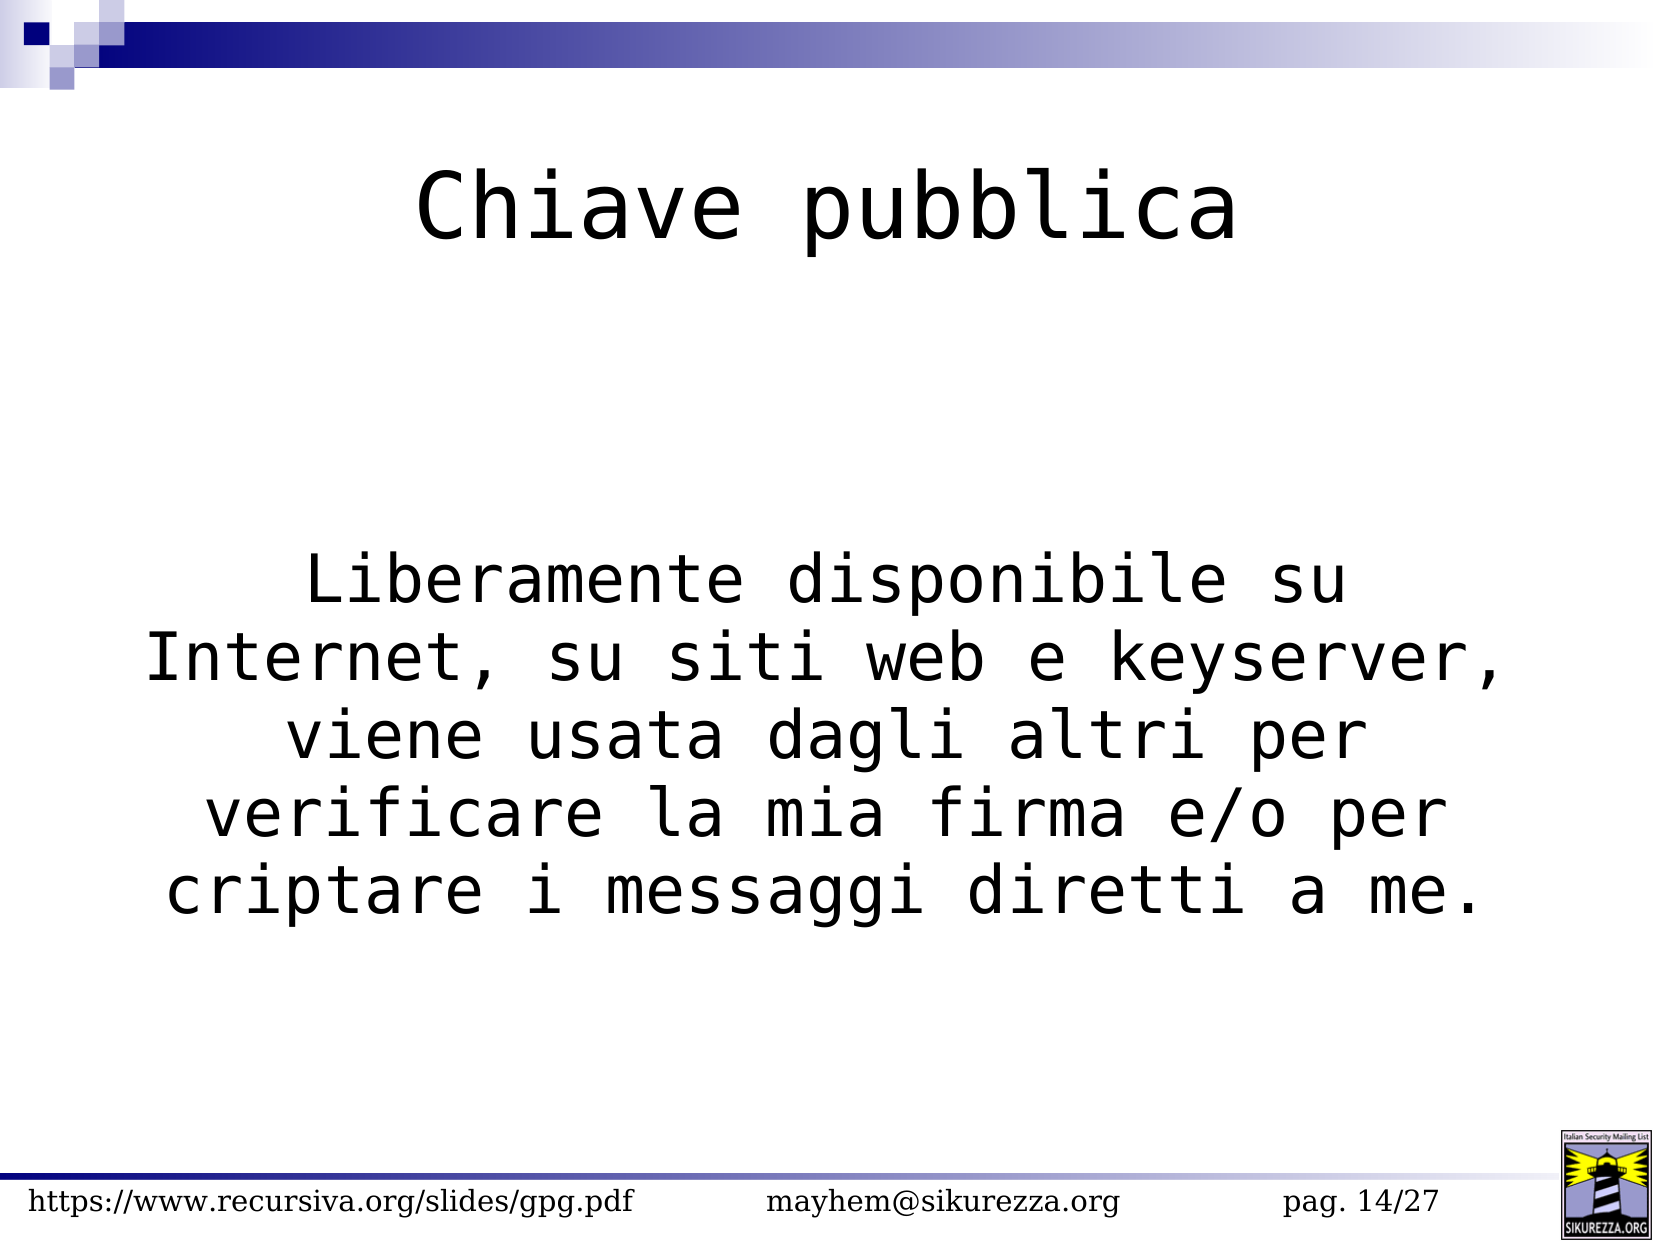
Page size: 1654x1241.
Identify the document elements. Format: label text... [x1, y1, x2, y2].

picture [0, 1128, 1654, 1241]
title Chiave pubblica [121, 102, 1534, 311]
subtitle Liberamente disponibile su Internet, su siti web e keyserver, viene usata dagli altri per verificare la mia firma e/o per criptare i messaggi diretti a me. [121, 344, 1534, 1127]
